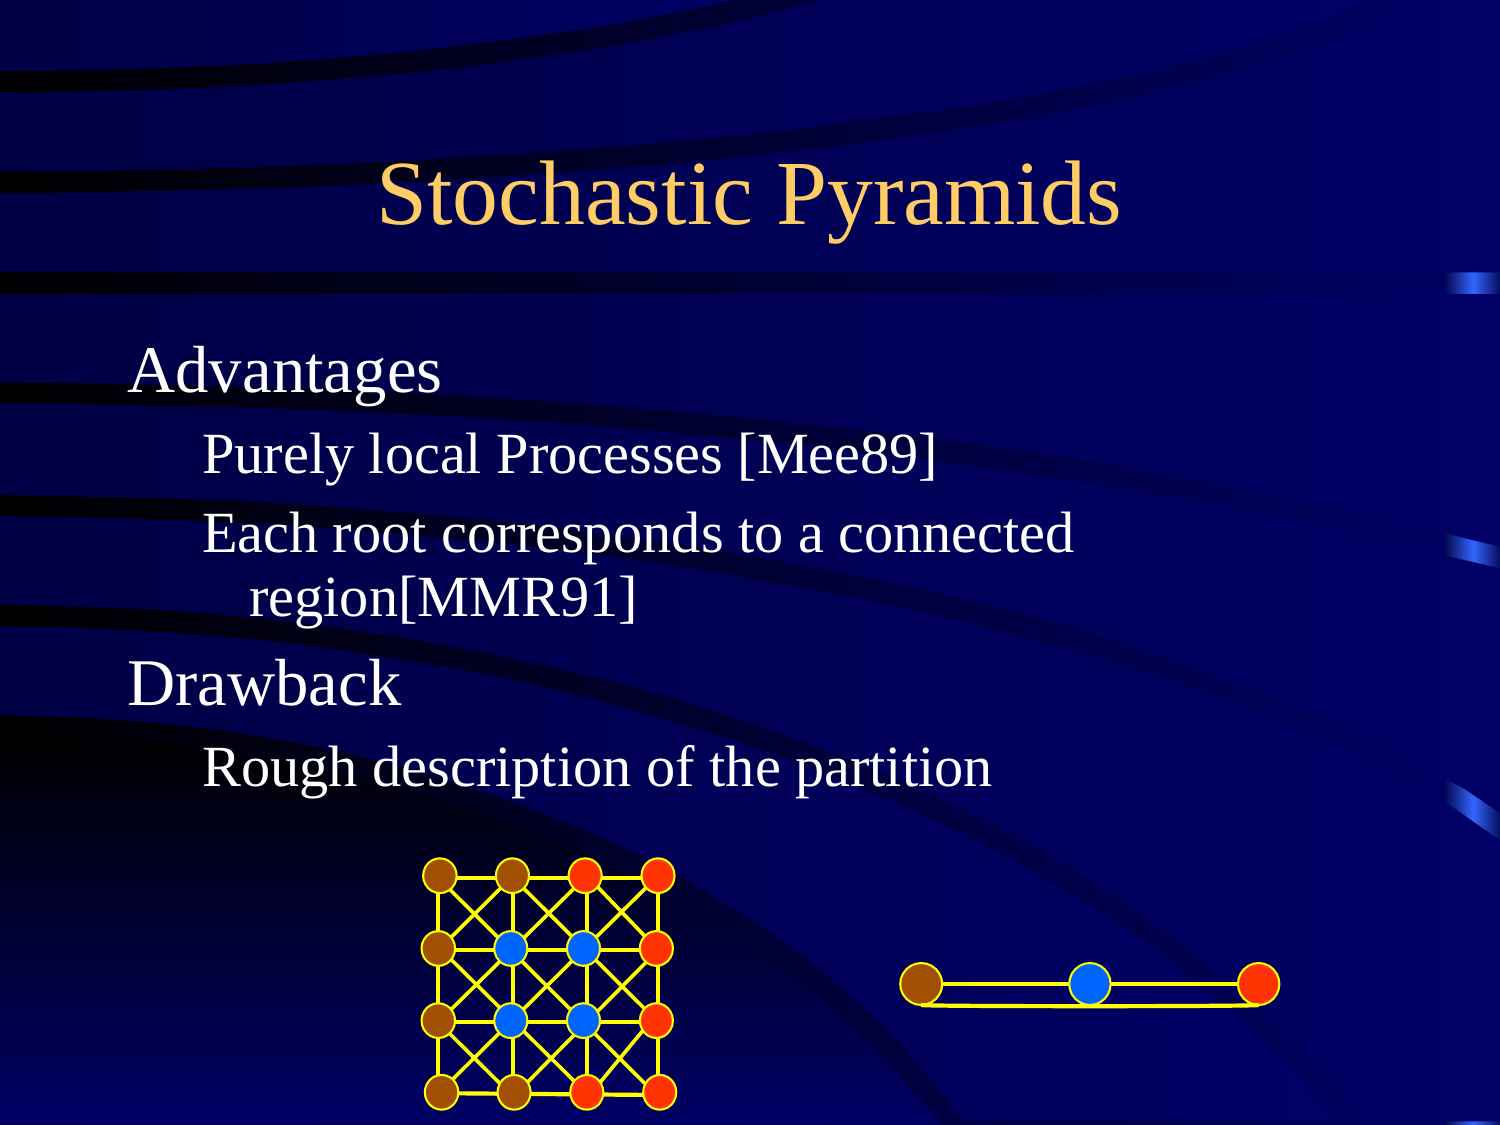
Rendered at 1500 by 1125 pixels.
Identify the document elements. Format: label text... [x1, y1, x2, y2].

text_box [639, 1003, 673, 1039]
text_box [494, 1003, 528, 1039]
text_box [421, 931, 456, 966]
text_box [643, 1074, 677, 1110]
text_box [1069, 963, 1111, 1002]
text_box [497, 1074, 531, 1110]
text_box [495, 858, 530, 894]
text_box [1237, 963, 1280, 1005]
text_box [570, 1074, 604, 1110]
text_box [900, 963, 943, 1005]
text_box [568, 858, 602, 894]
text_box [424, 1074, 459, 1110]
text_box [566, 1003, 601, 1039]
text_box [639, 931, 673, 966]
text_box [641, 858, 675, 894]
text_box [566, 931, 601, 966]
list Advantages Purely local Processes [Mee89] Each root corresponds to a connected region[MMR91] Drawback Rough description of the partition [112, 324, 1388, 1001]
title Stochastic Pyramids [112, 99, 1388, 288]
text_box [423, 858, 457, 894]
text_box [421, 1003, 456, 1039]
text_box [494, 931, 528, 966]
